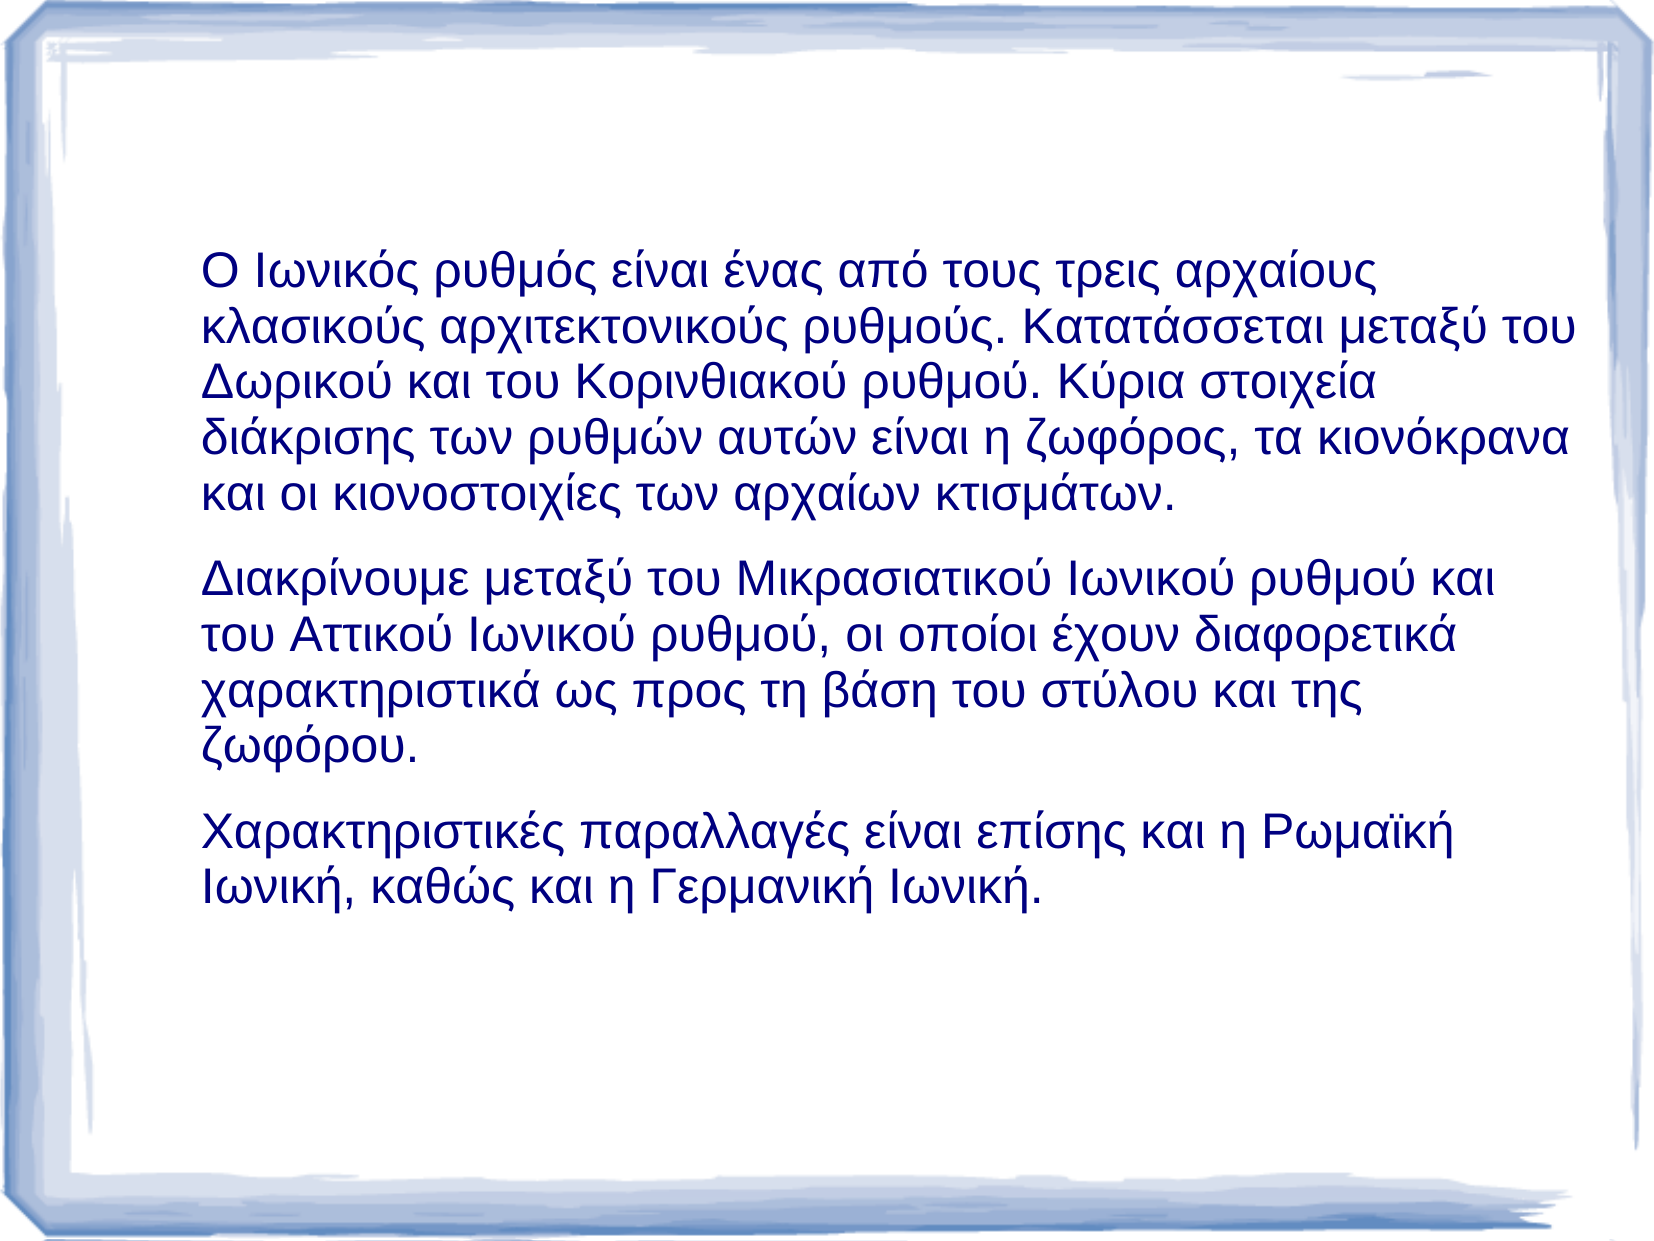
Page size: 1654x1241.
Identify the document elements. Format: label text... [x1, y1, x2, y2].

picture [0, 0, 1654, 1241]
list Ο Ιωνικός ρυθμός είναι ένας από τους τρεις αρχαίους κλασικούς αρχιτεκτονικούς ρυθμούς. Κατατάσσεται μεταξύ του Δωρικού και του Κορινθιακού ρυθμού. Κύρια στοιχεία διάκρισης των ρυθμών αυτών είναι η ζωφόρος, τα κιονόκρανα και οι κιονοστοιχίες των αρχαίων κτισμάτων. Διακρίνουμε μεταξύ του Μικρασιατικού Ιωνικού ρυθμού και του Αττικού Ιωνικού ρυθμού, οι οποίοι έχουν διαφορετικά χαρακτηριστικά ως προς τη βάση του στύλου και της ζωφόρου. Χαρακτηριστικές παραλλαγές είναι επίσης και η Ρωμαϊκή Ιωνική, καθώς και η Γερμανική Ιωνική. [129, 242, 1583, 922]
